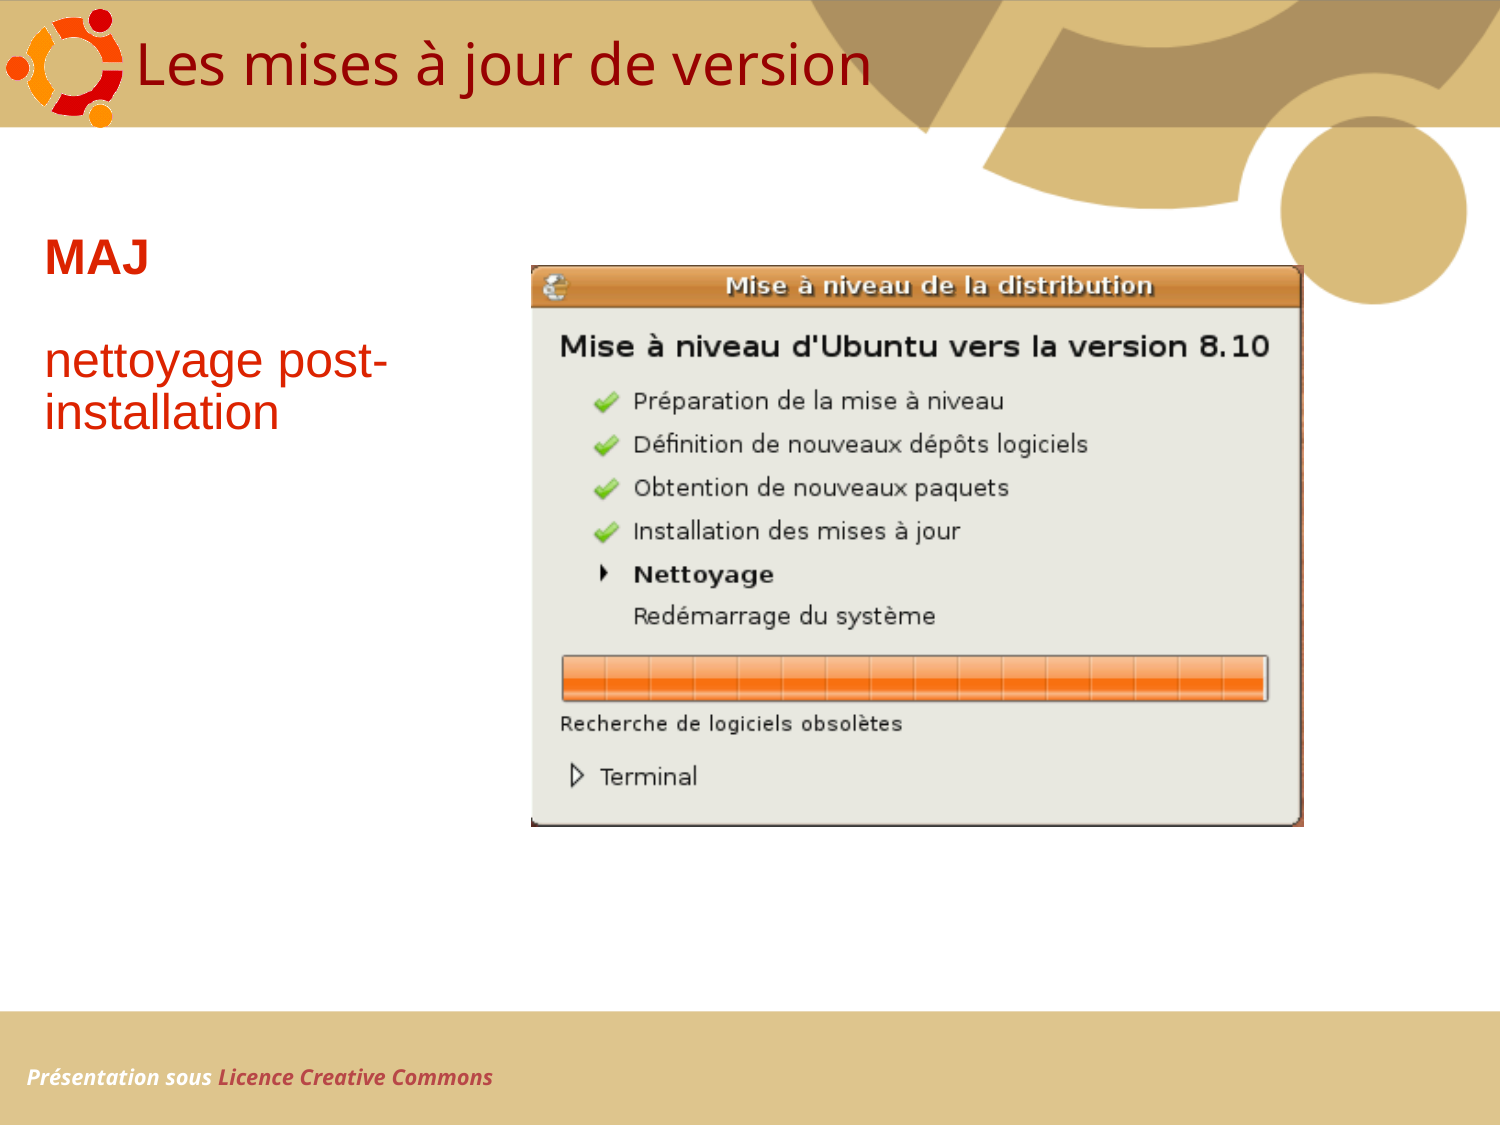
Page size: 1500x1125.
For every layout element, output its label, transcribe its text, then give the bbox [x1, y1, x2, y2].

picture [0, 0, 1500, 827]
text_box MAJ nettoyage post- installation [29, 225, 502, 680]
title Les mises à jour de version [135, 0, 1417, 177]
